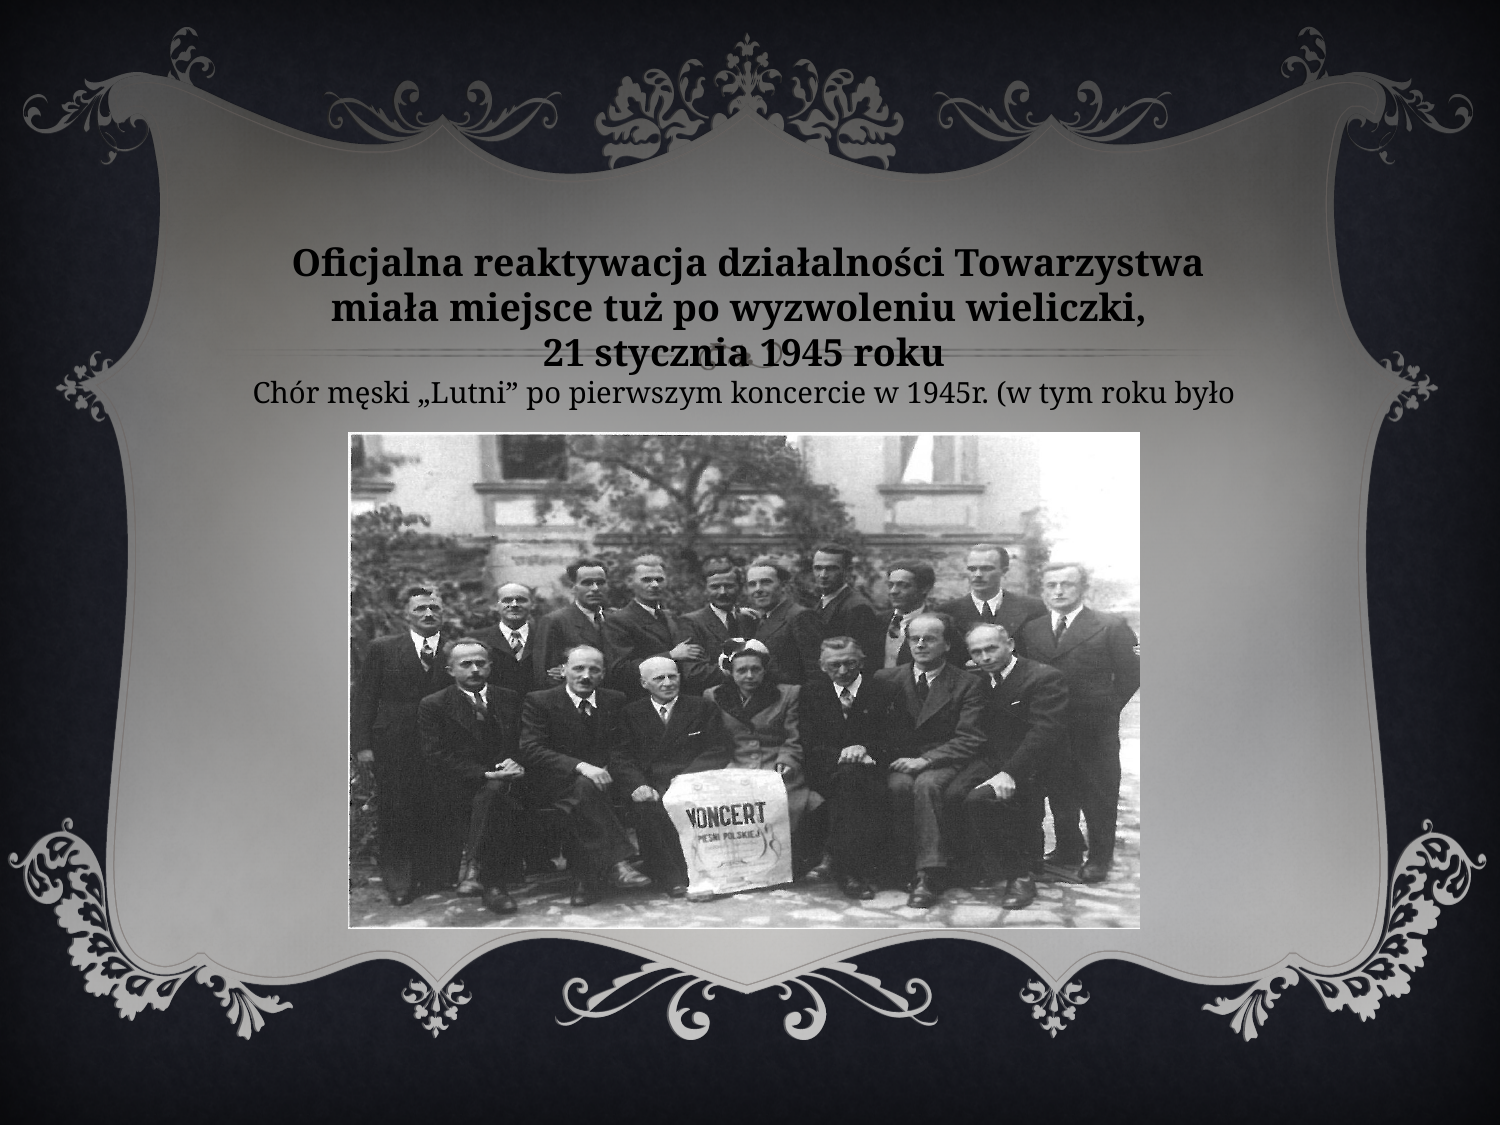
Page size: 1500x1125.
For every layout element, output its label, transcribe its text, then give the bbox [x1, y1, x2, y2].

list Chór męski „Lutni” po pierwszym koncercie w 1945r. (w tym roku było aż 41 występów) [219, 349, 1270, 976]
picture [0, 0, 1500, 1125]
title Oficjalna reaktywacja działalności Towarzystwa miała miejsce tuż po wyzwoleniu wieliczki, 21 stycznia 1945 roku [219, 231, 1270, 345]
